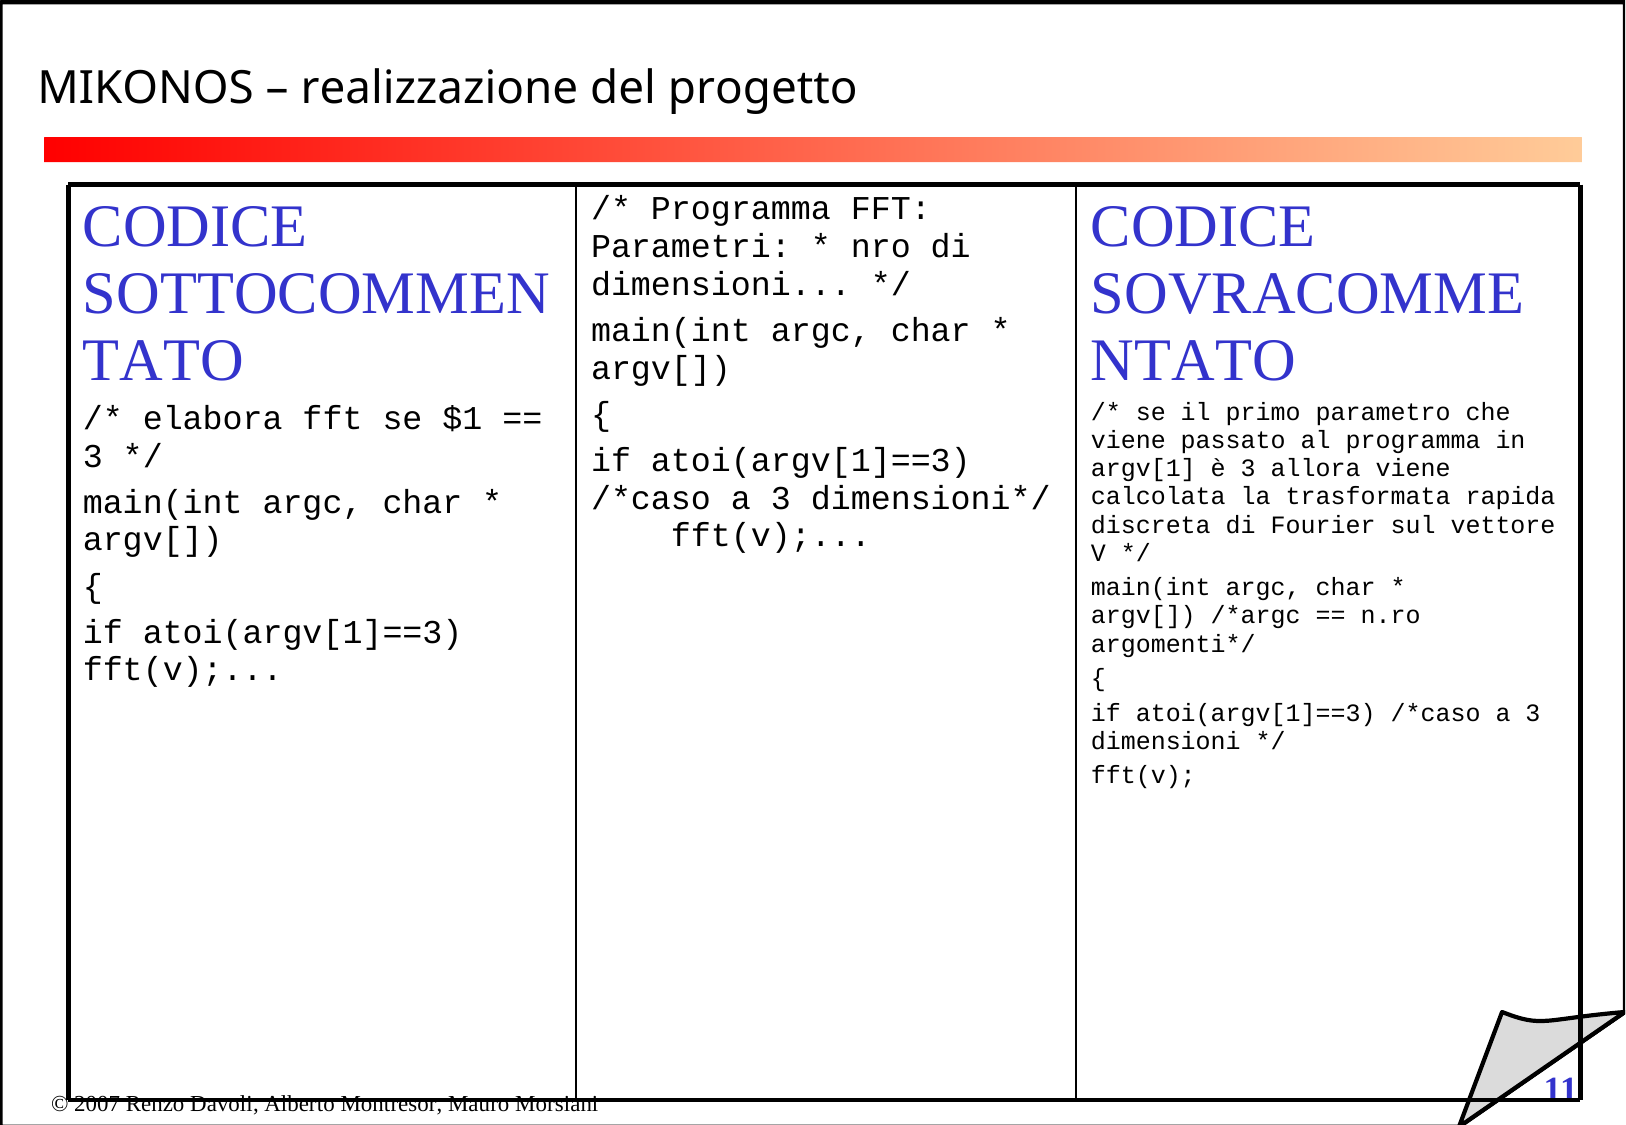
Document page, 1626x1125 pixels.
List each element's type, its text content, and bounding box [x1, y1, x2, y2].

text_box CODICE SOTTOCOMMENTATO /* elabora fft se $1 == 3 */ main(int argc, char * argv[]) { if atoi(argv[1]==3) fft(v);... [71, 187, 575, 1098]
title MIKONOS – realizzazione del progetto [37, 44, 1587, 130]
text_box /* Programma FFT: Parametri: * nro di dimensioni... */ main(int argc, char * argv[]) { if atoi(argv[1]==3) /*caso a 3 dimensioni*/ fft(v);... [577, 187, 1075, 1098]
text_box CODICE SOVRACOMMENTATO /* se il primo parametro che viene passato al programma in argv[1] è 3 allora viene calcolata la trasformata rapida discreta di Fourier sul vettore V */ main(int argc, char * argv[]) /*argc == n.ro argomenti*/ { if atoi(argv[1]==3) /*caso a 3 dimensioni */ fft(v); [1077, 187, 1578, 1098]
